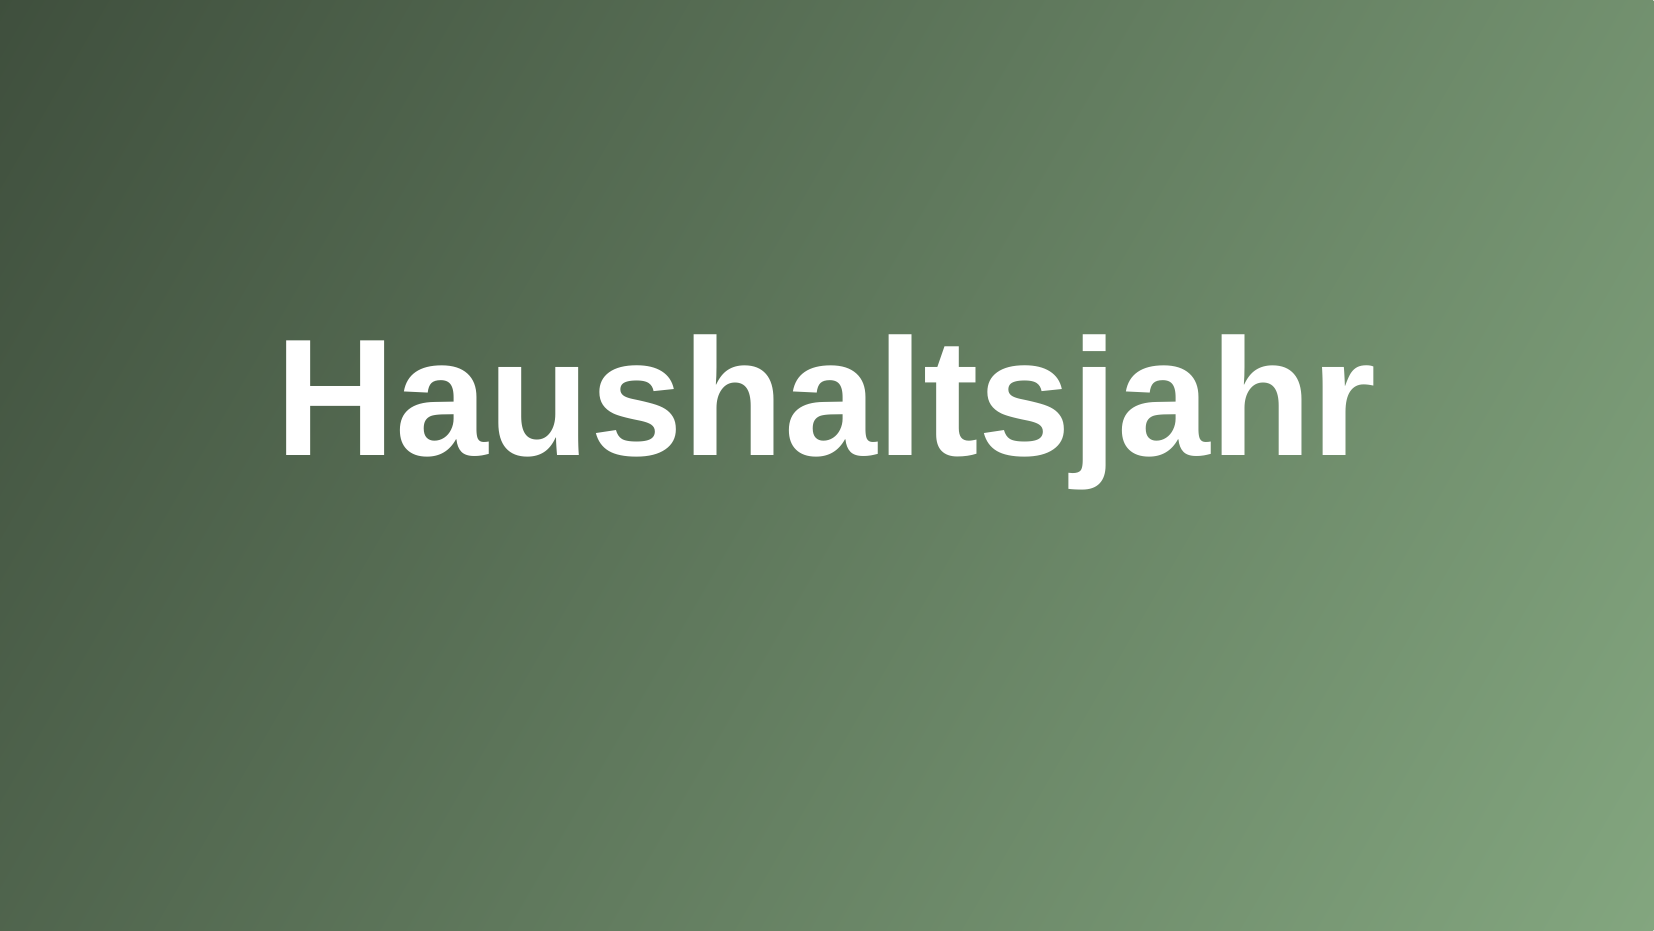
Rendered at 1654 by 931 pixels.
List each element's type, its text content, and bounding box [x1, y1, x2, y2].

subtitle Haushaltsjahr [82, 37, 1571, 757]
